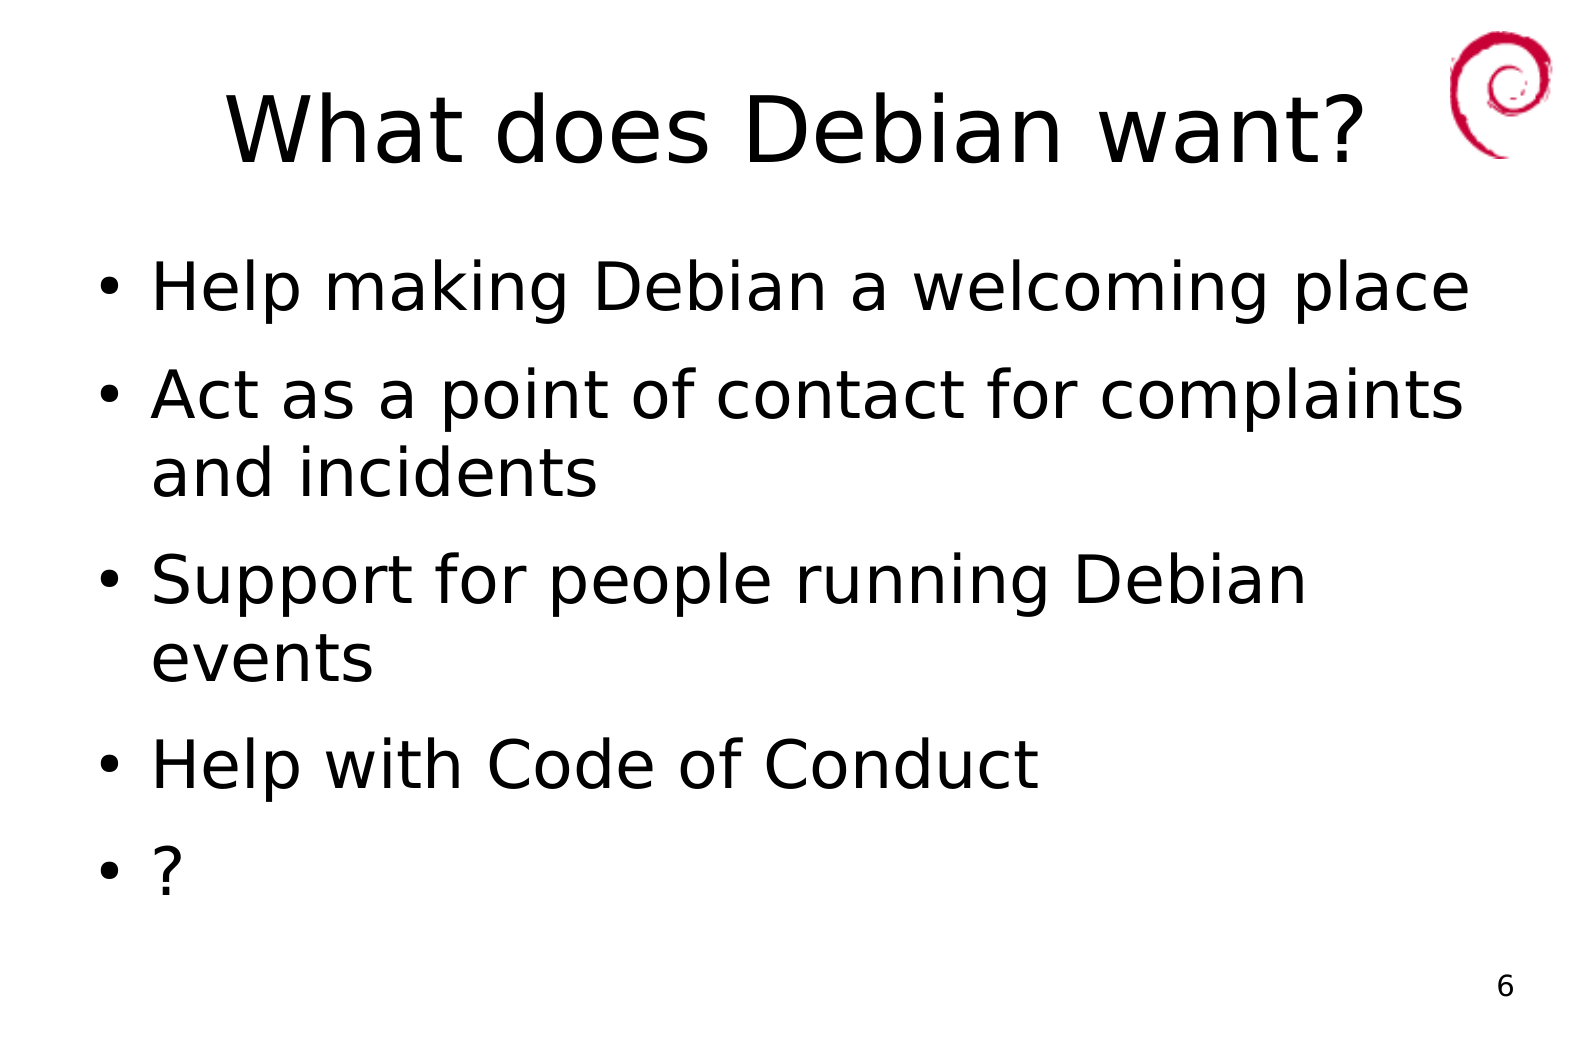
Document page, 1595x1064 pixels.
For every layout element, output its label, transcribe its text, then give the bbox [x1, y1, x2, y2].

picture [1450, 31, 1555, 159]
title What does Debian want? [79, 42, 1515, 220]
list Help making Debian a welcoming place Act as a point of contact for complaints and incidents Support for people running Debian events Help with Code of Conduct ? [79, 248, 1515, 989]
